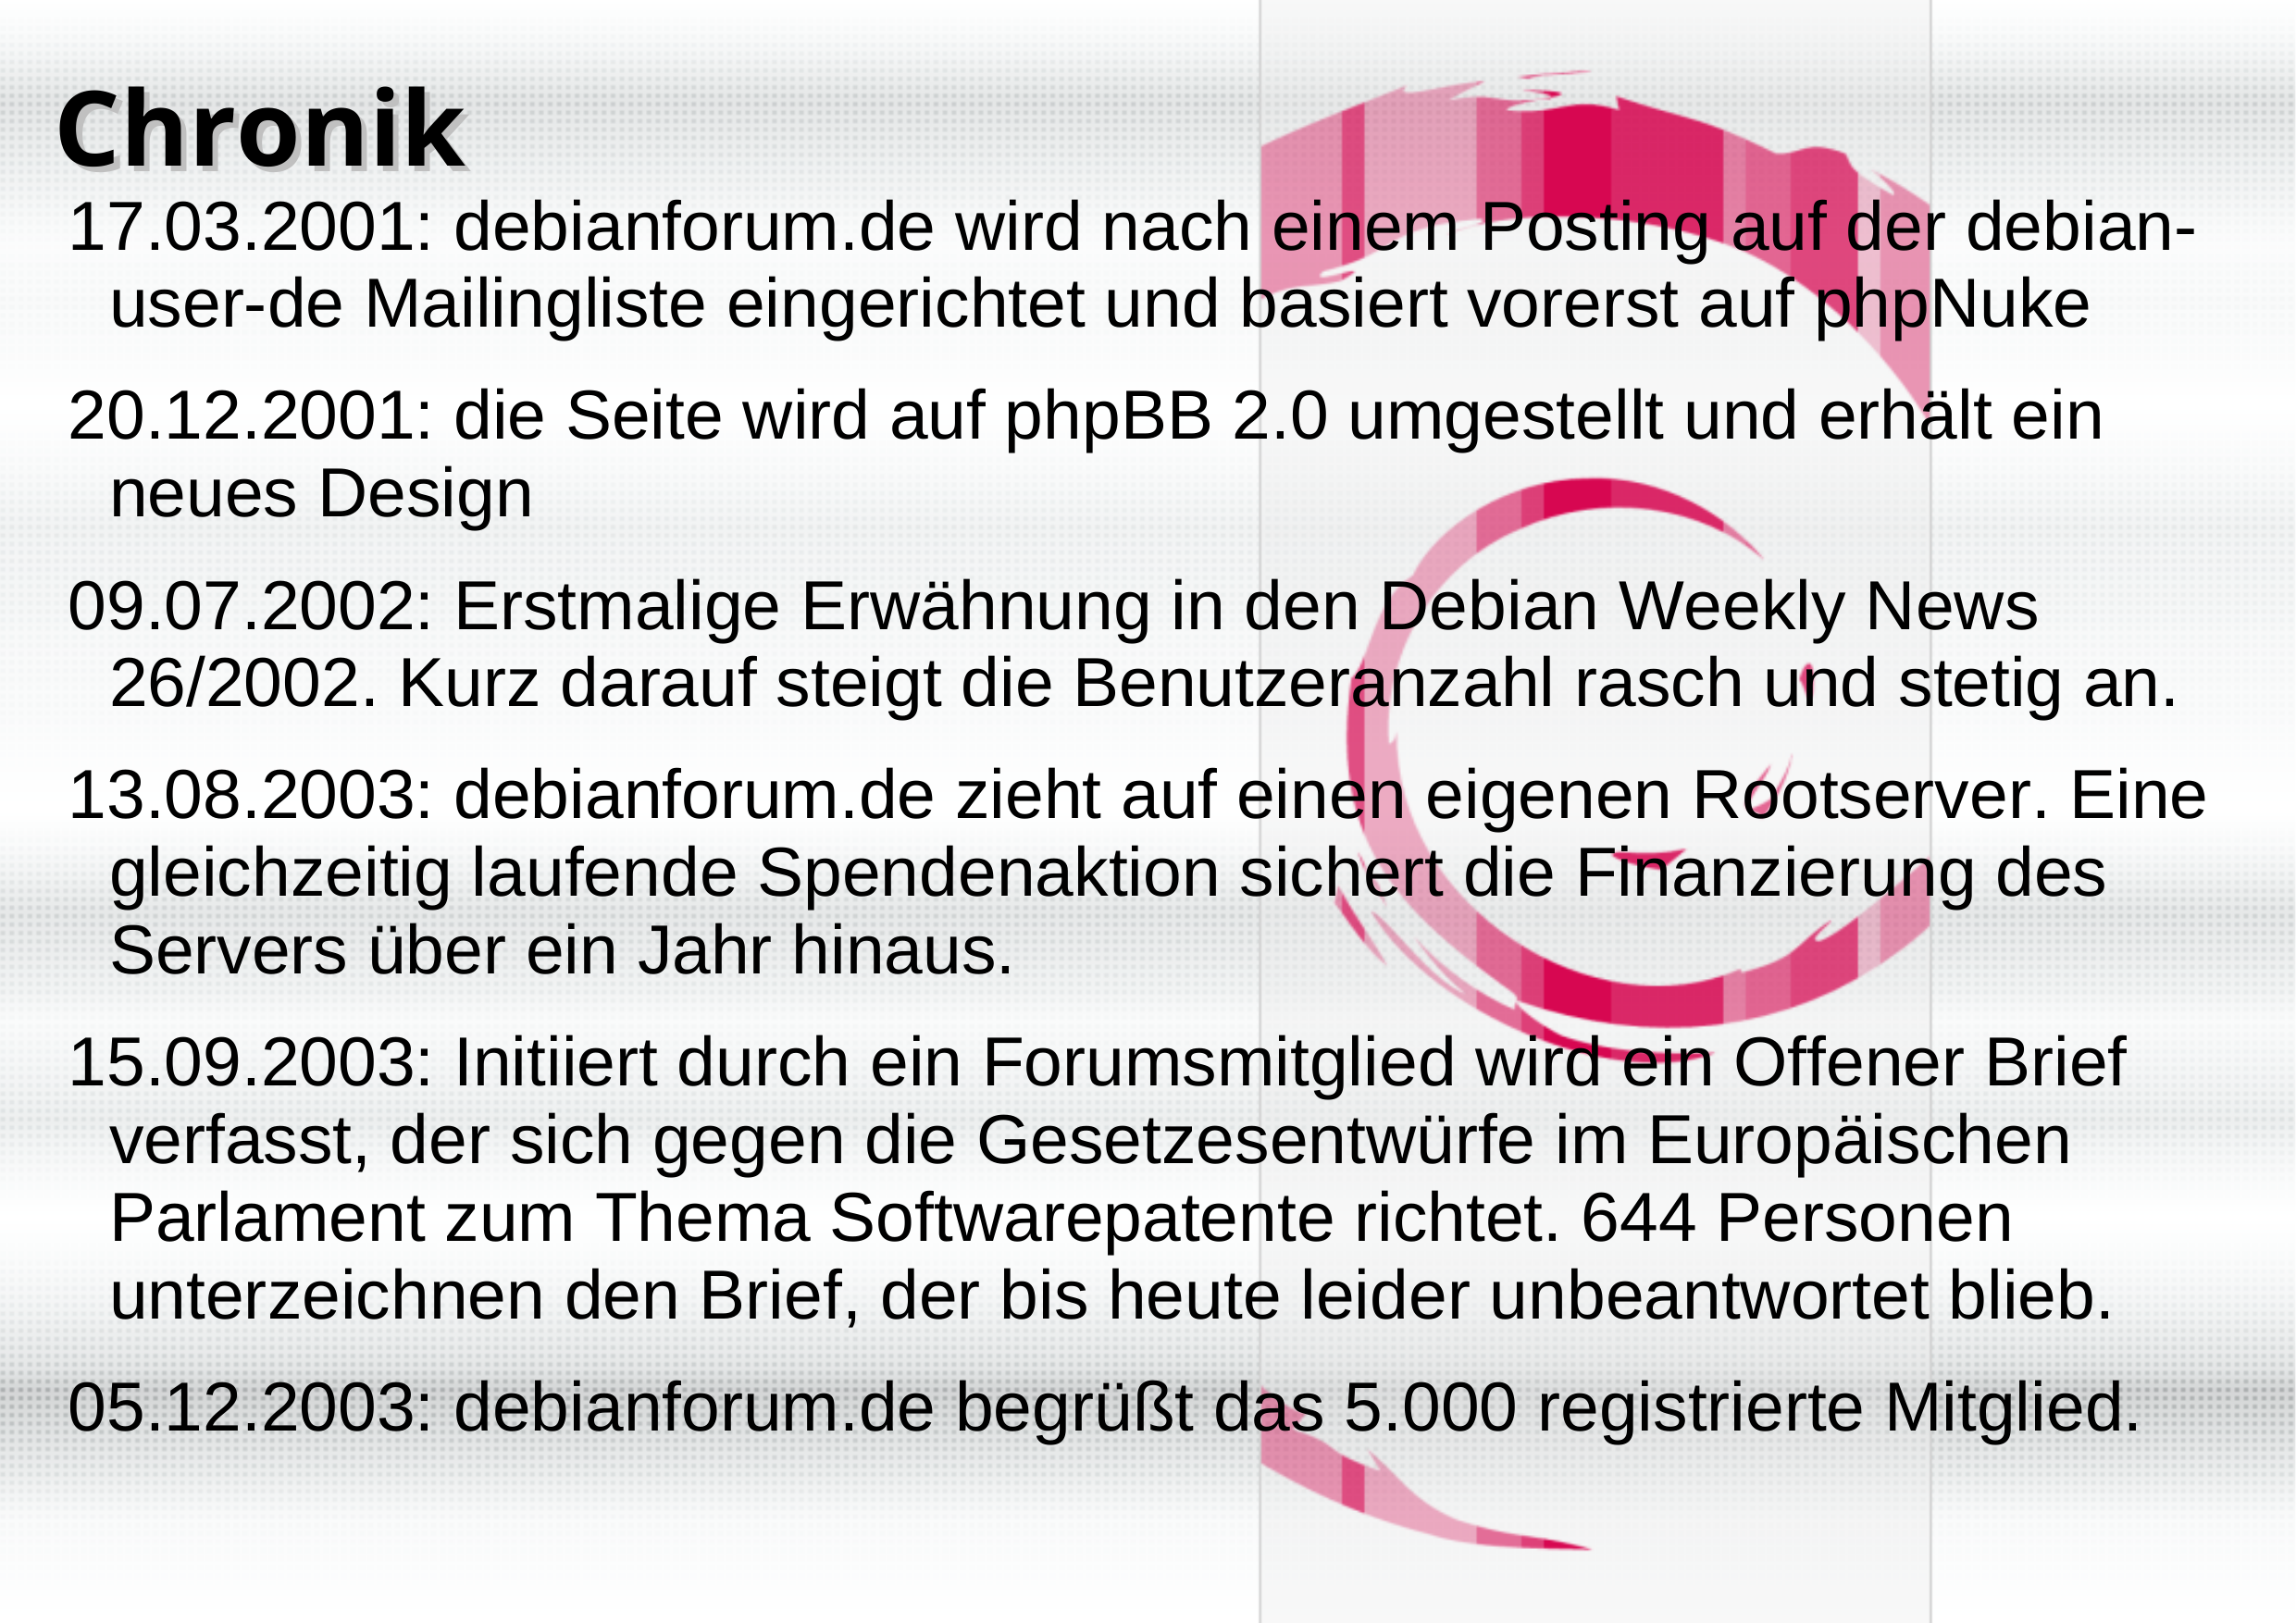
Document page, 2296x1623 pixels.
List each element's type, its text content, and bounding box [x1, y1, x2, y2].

picture [0, 0, 2296, 1623]
text_box Chronik [55, 55, 2213, 176]
text_box 17.03.2001: debianforum.de wird nach einem Posting auf der debian-user-de Mailingliste eingerichtet und basiert vorerst auf phpNuke 20.12.2001: die Seite wird auf phpBB 2.0 umgestellt und erhält ein neues Design 09.07.2002: Erstmalige Erwähnung in den Debian Weekly News 26/2002. Kurz darauf steigt die Benutzeranzahl rasch und stetig an. 13.08.2003: debianforum.de zieht auf einen eigenen Rootserver. Eine gleichzeitig laufende Spendenaktion sichert die Finanzierung des Servers über ein Jahr hinaus. 15.09.2003: Initiiert durch ein Forumsmitglied wird ein Offener Brief verfasst, der sich gegen die Gesetzesentwürfe im Europäischen Parlament zum Thema Softwarepatente richtet. 644 Personen unterzeichnen den Brief, der bis heute leider unbeantwortet blieb. 05.12.2003: debianforum.de begrüßt das 5.000 registrierte Mitglied. [55, 186, 2265, 1592]
